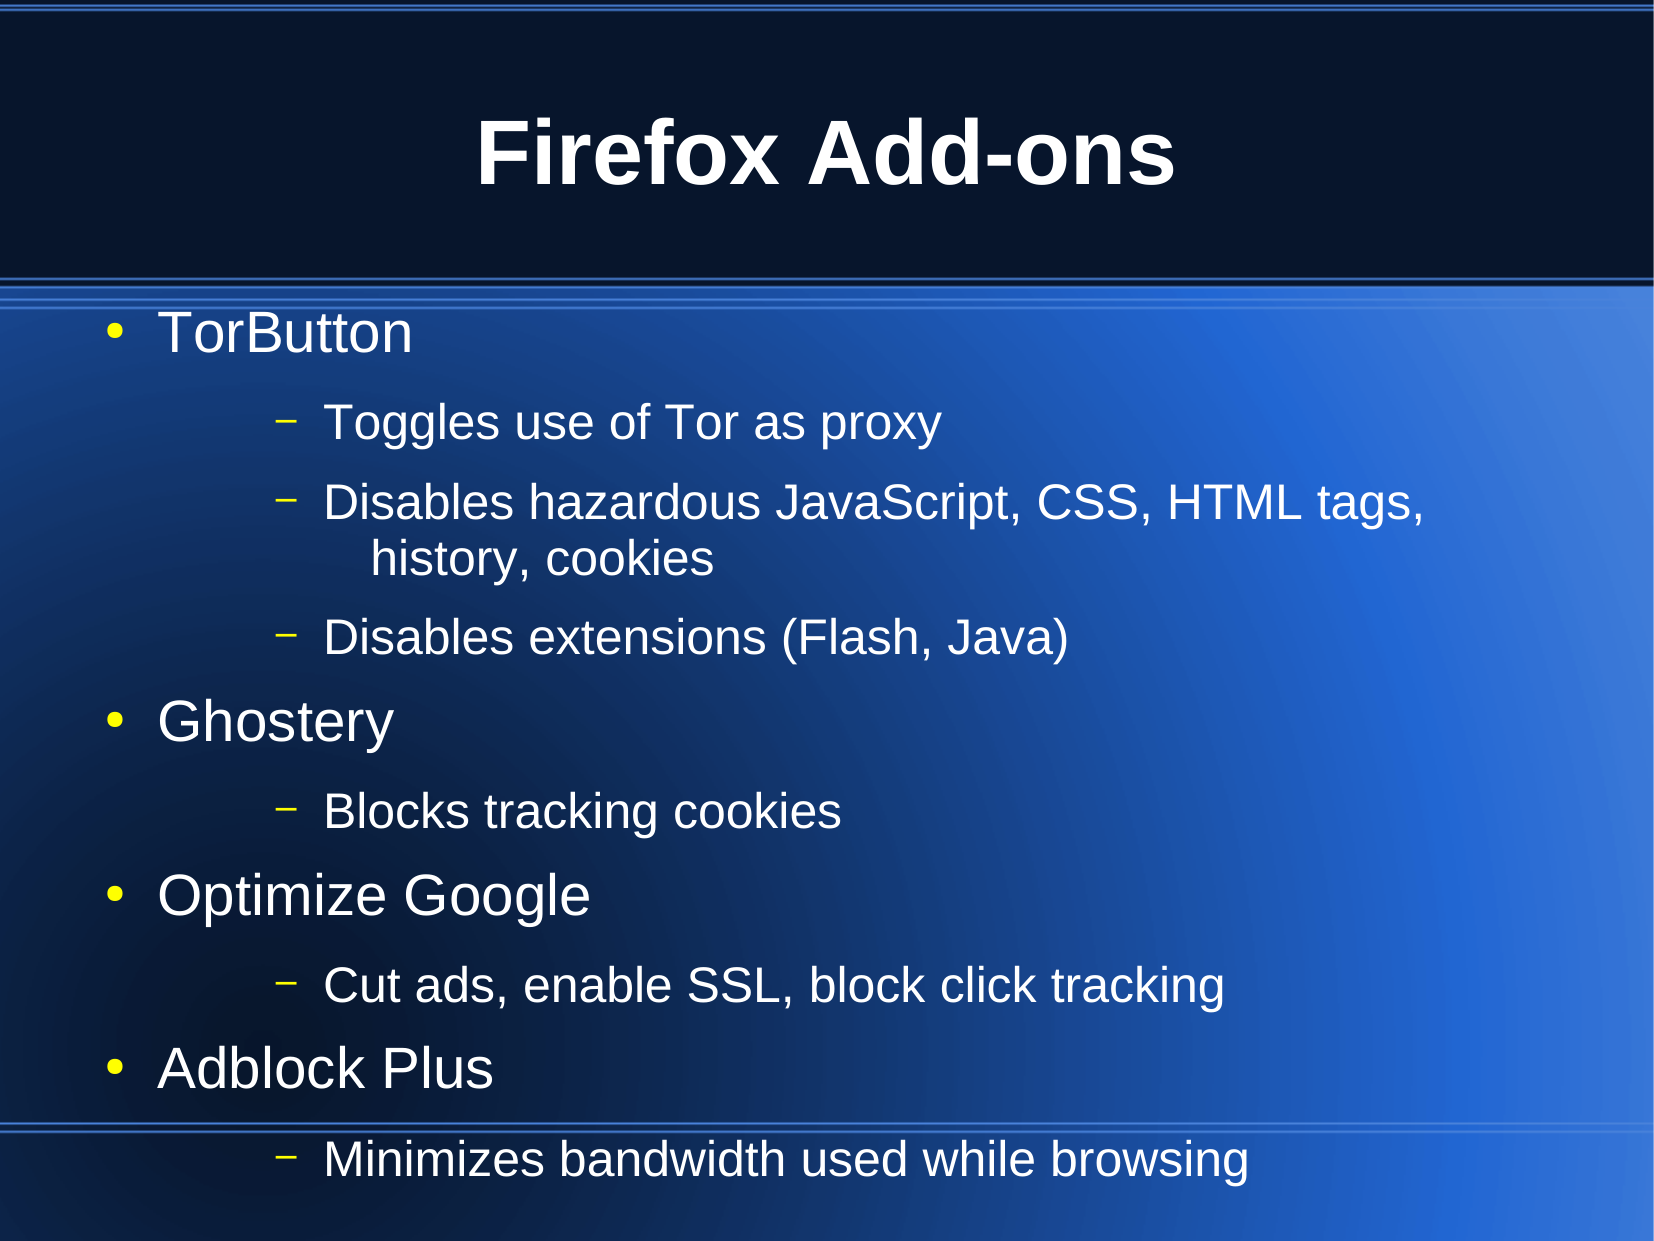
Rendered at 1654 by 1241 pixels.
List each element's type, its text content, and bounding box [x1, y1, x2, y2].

title Firefox Add-ons [82, 56, 1571, 250]
list TorButton Toggles use of Tor as proxy Disables hazardous JavaScript, CSS, HTML tags, history, cookies Disables extensions (Flash, Java) Ghostery Blocks tracking cookies Optimize Google Cut ads, enable SSL, block click tracking Adblock Plus Minimizes bandwidth used while browsing [86, 300, 1576, 1187]
picture [0, 0, 1654, 1241]
